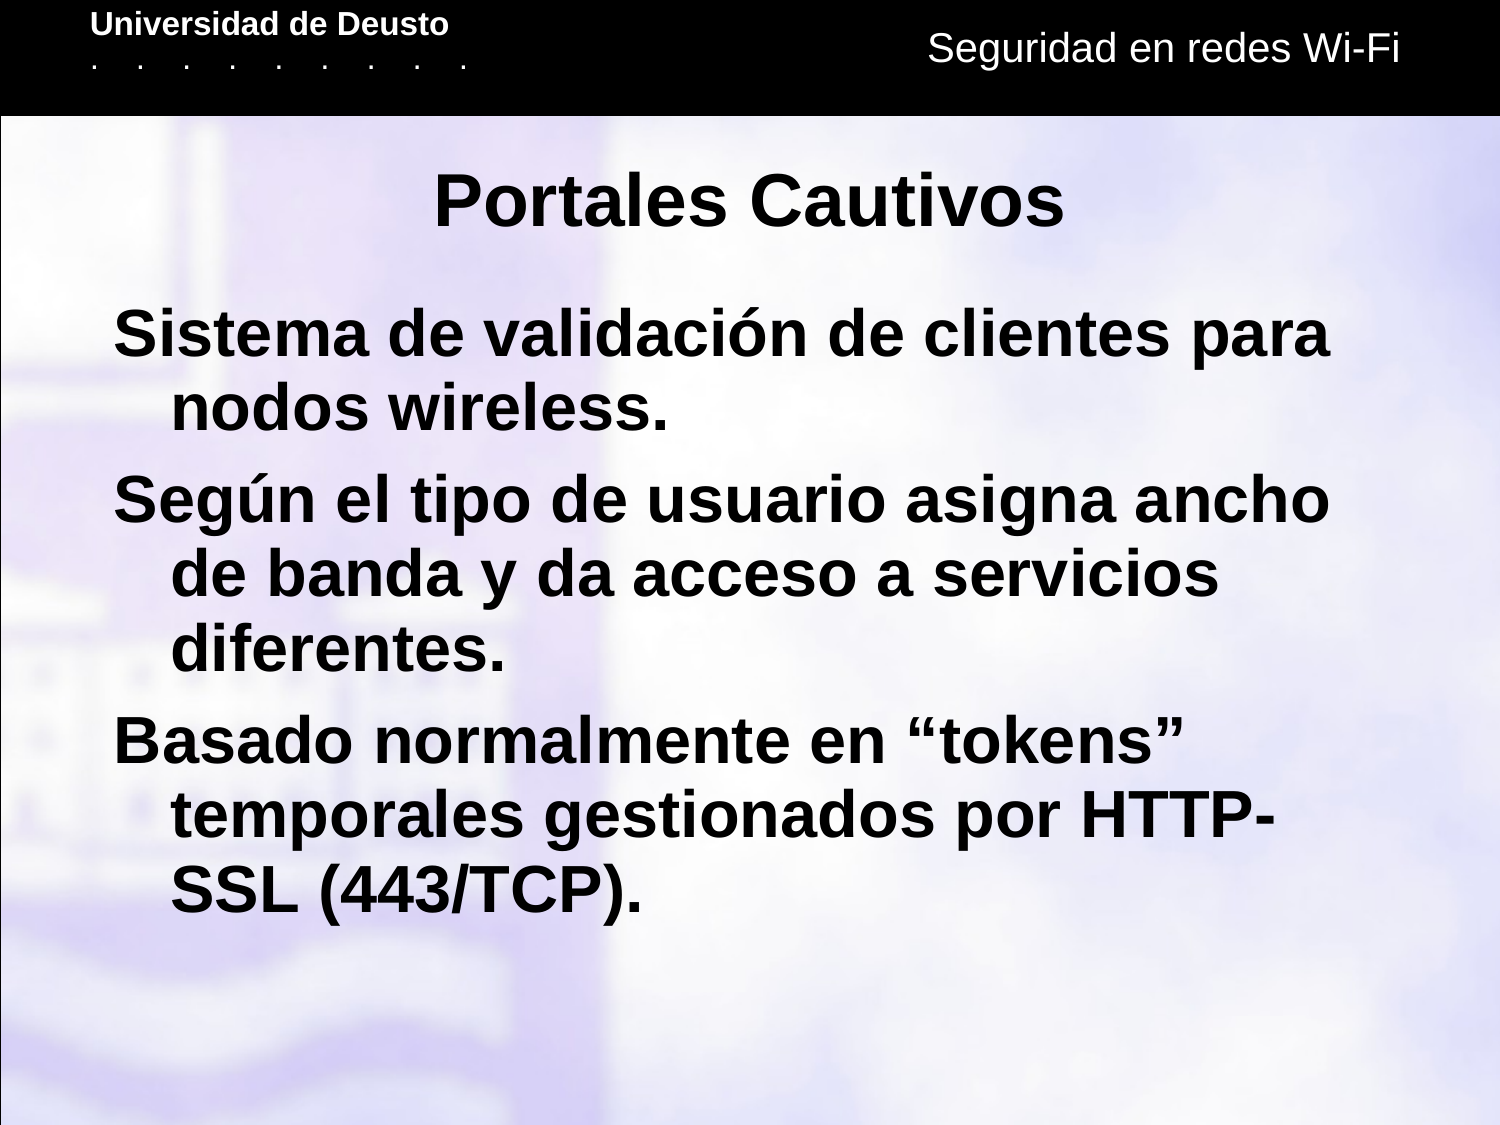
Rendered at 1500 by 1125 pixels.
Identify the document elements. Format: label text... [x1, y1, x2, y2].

title Portales Cautivos [112, 137, 1388, 263]
picture [1, 116, 1500, 1125]
list Sistema de validación de clientes para nodos wireless. Según el tipo de usuario asigna ancho de banda y da acceso a servicios diferentes. Basado normalmente en “tokens” temporales gestionados por HTTP-SSL (443/TCP). [114, 295, 1390, 983]
